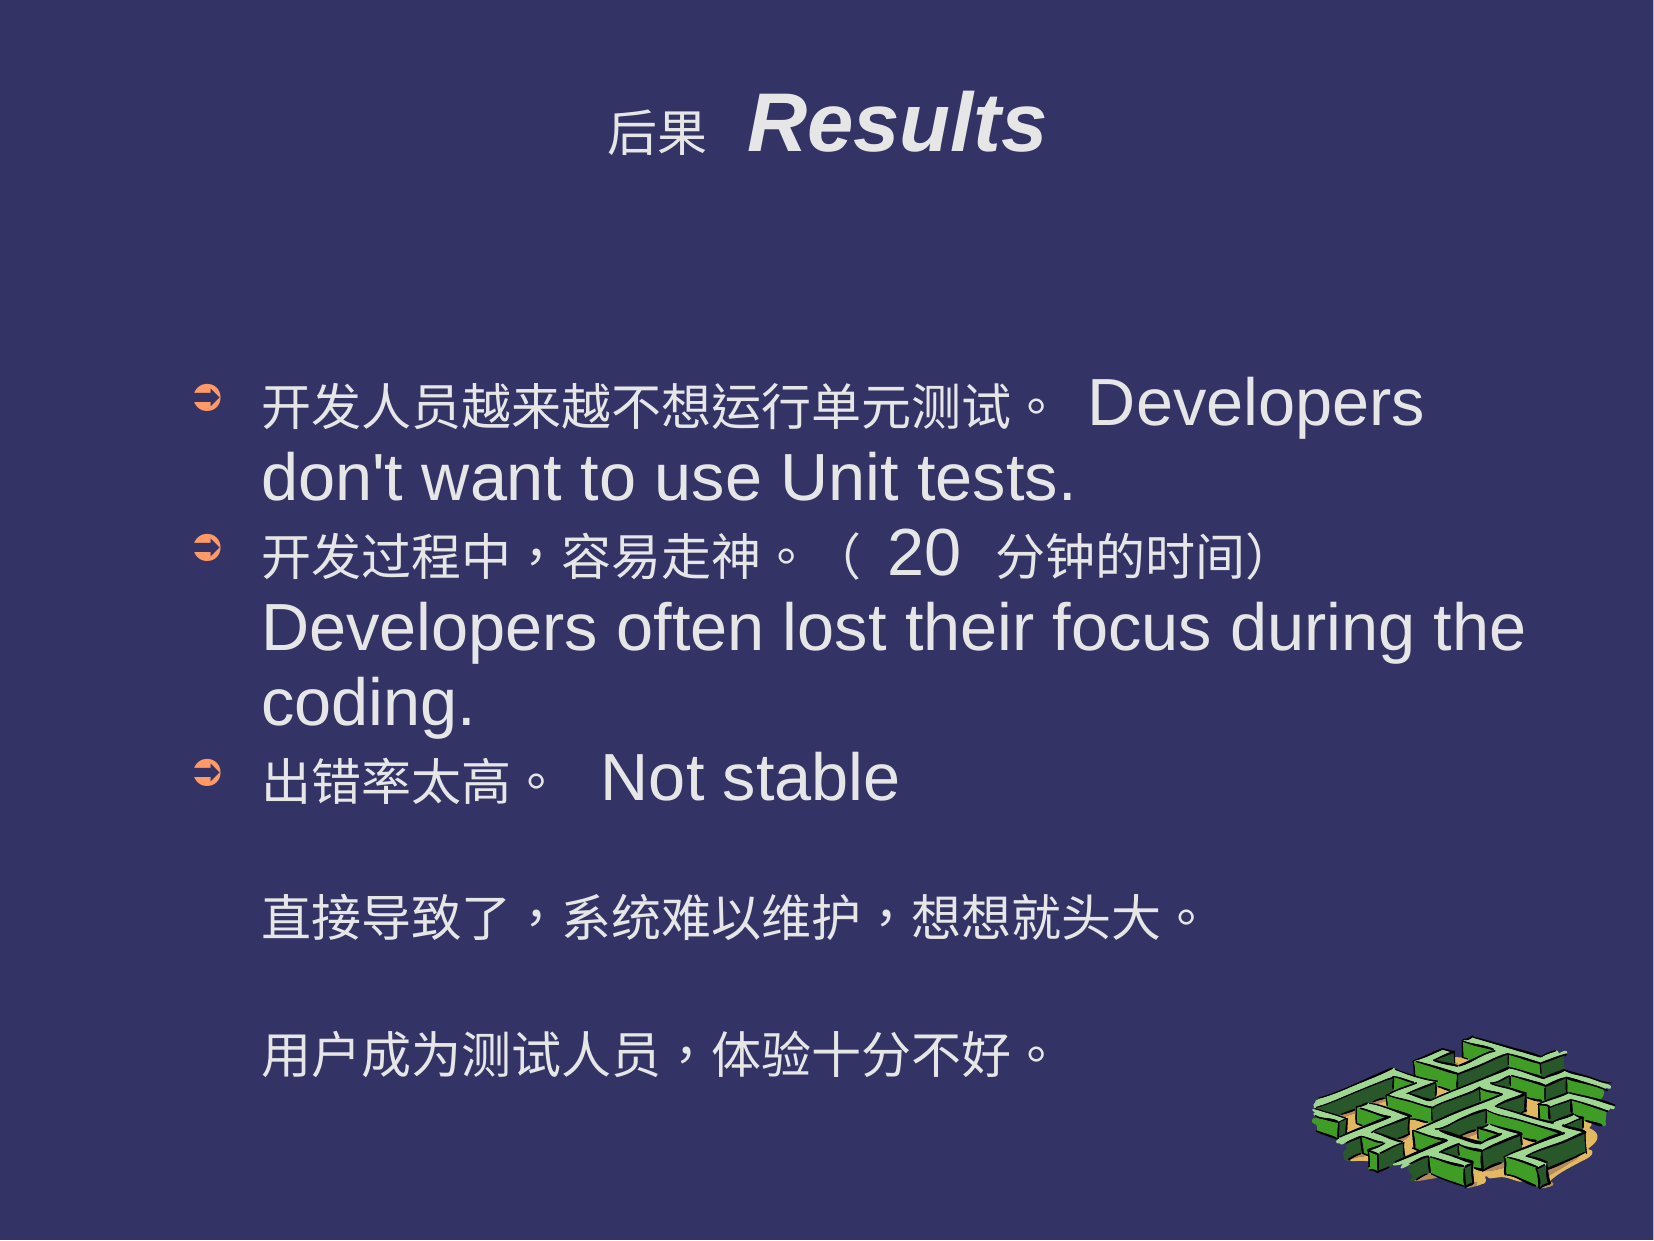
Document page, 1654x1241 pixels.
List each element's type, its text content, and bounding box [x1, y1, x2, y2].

title 后果 Results [121, 19, 1534, 227]
list 开发人员越来越不想运行单元测试。 Developers don't want to use Unit tests. 开发过程中，容易走神。（ 20 分钟的时间） Developers often lost their focus during the coding. 出错率太高。 Not stable 直接导致了，系统难以维护，想想就头大。 用户成为测试人员，体验十分不好。 [178, 364, 1570, 1184]
